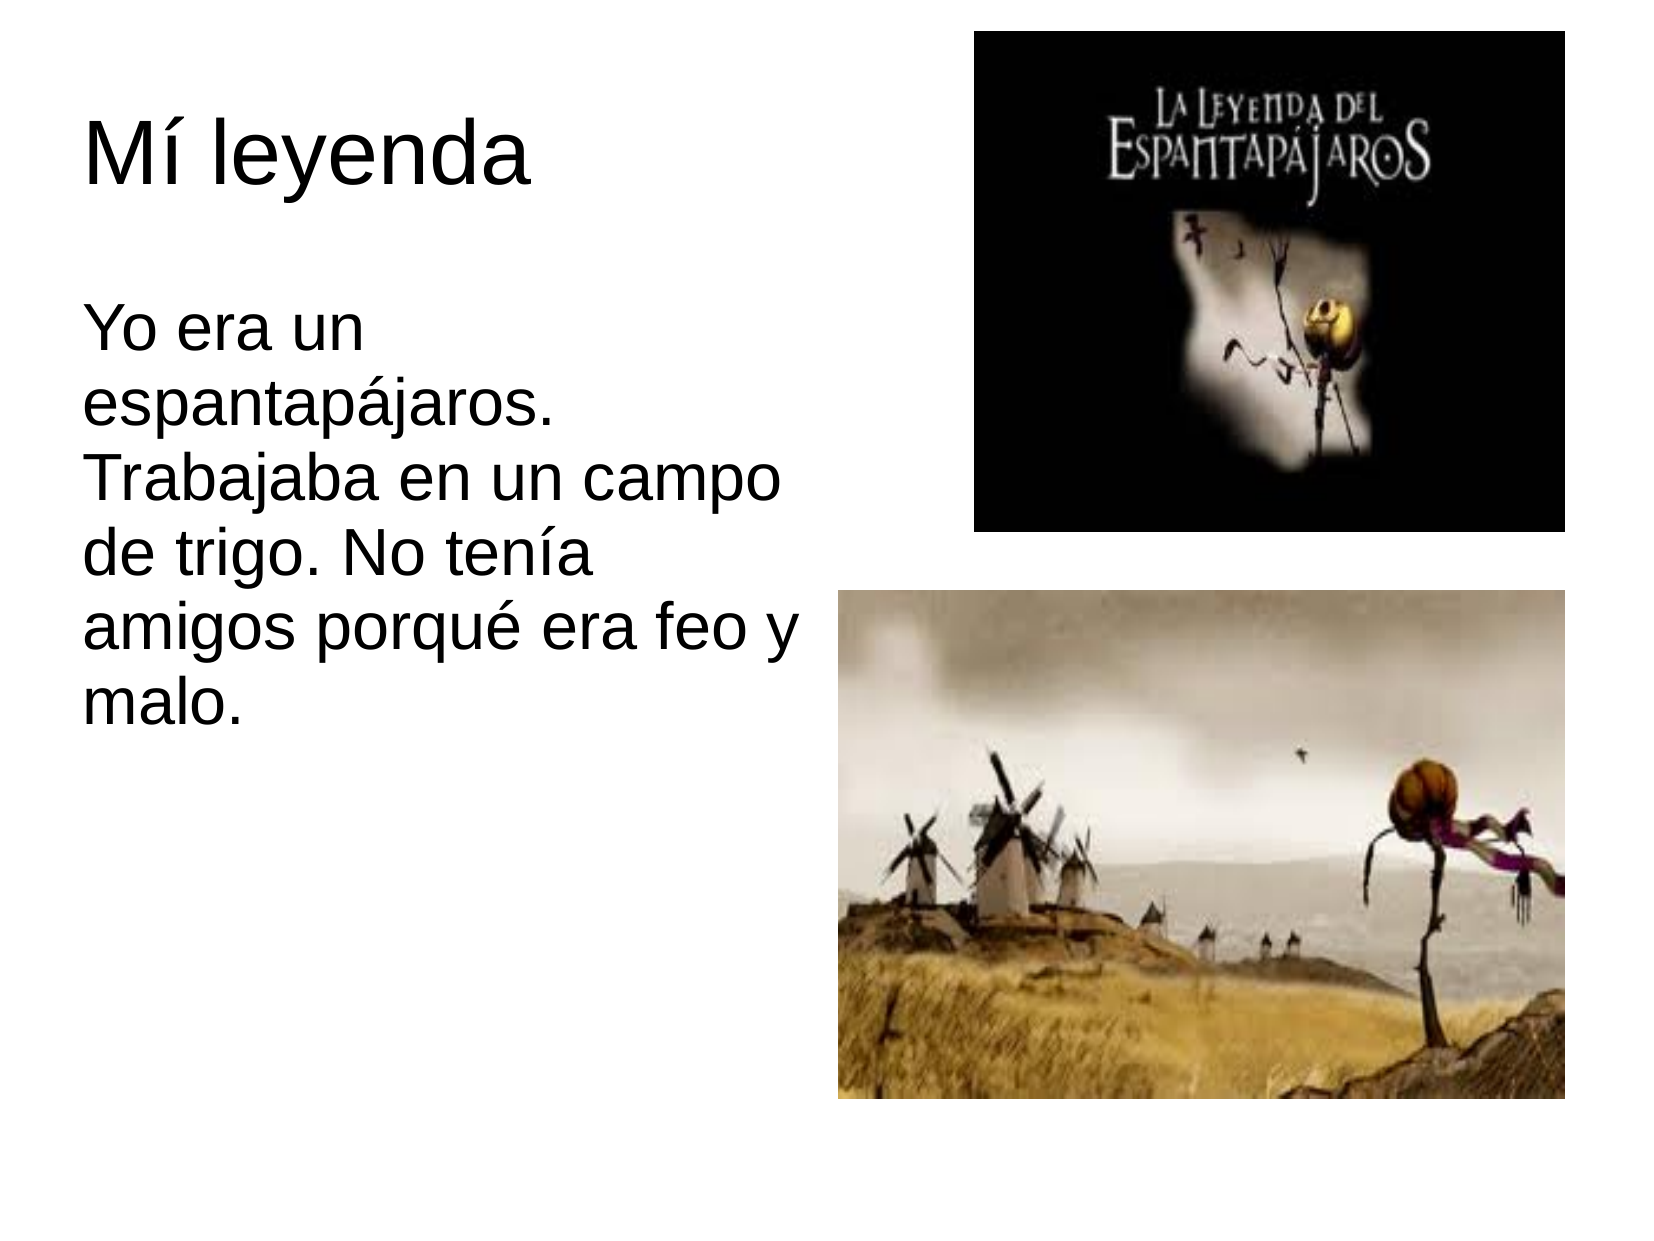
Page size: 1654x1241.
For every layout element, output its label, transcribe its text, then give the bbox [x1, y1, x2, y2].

title Mí leyenda [82, 49, 974, 257]
list Yo era un espantapájaros. Trabajaba en un campo de trigo. No tenía amigos porqué era feo y malo. [82, 290, 809, 1109]
picture [838, 590, 1565, 1099]
picture [974, 31, 1565, 532]
title Mí leyenda [1565, 49, 1571, 257]
